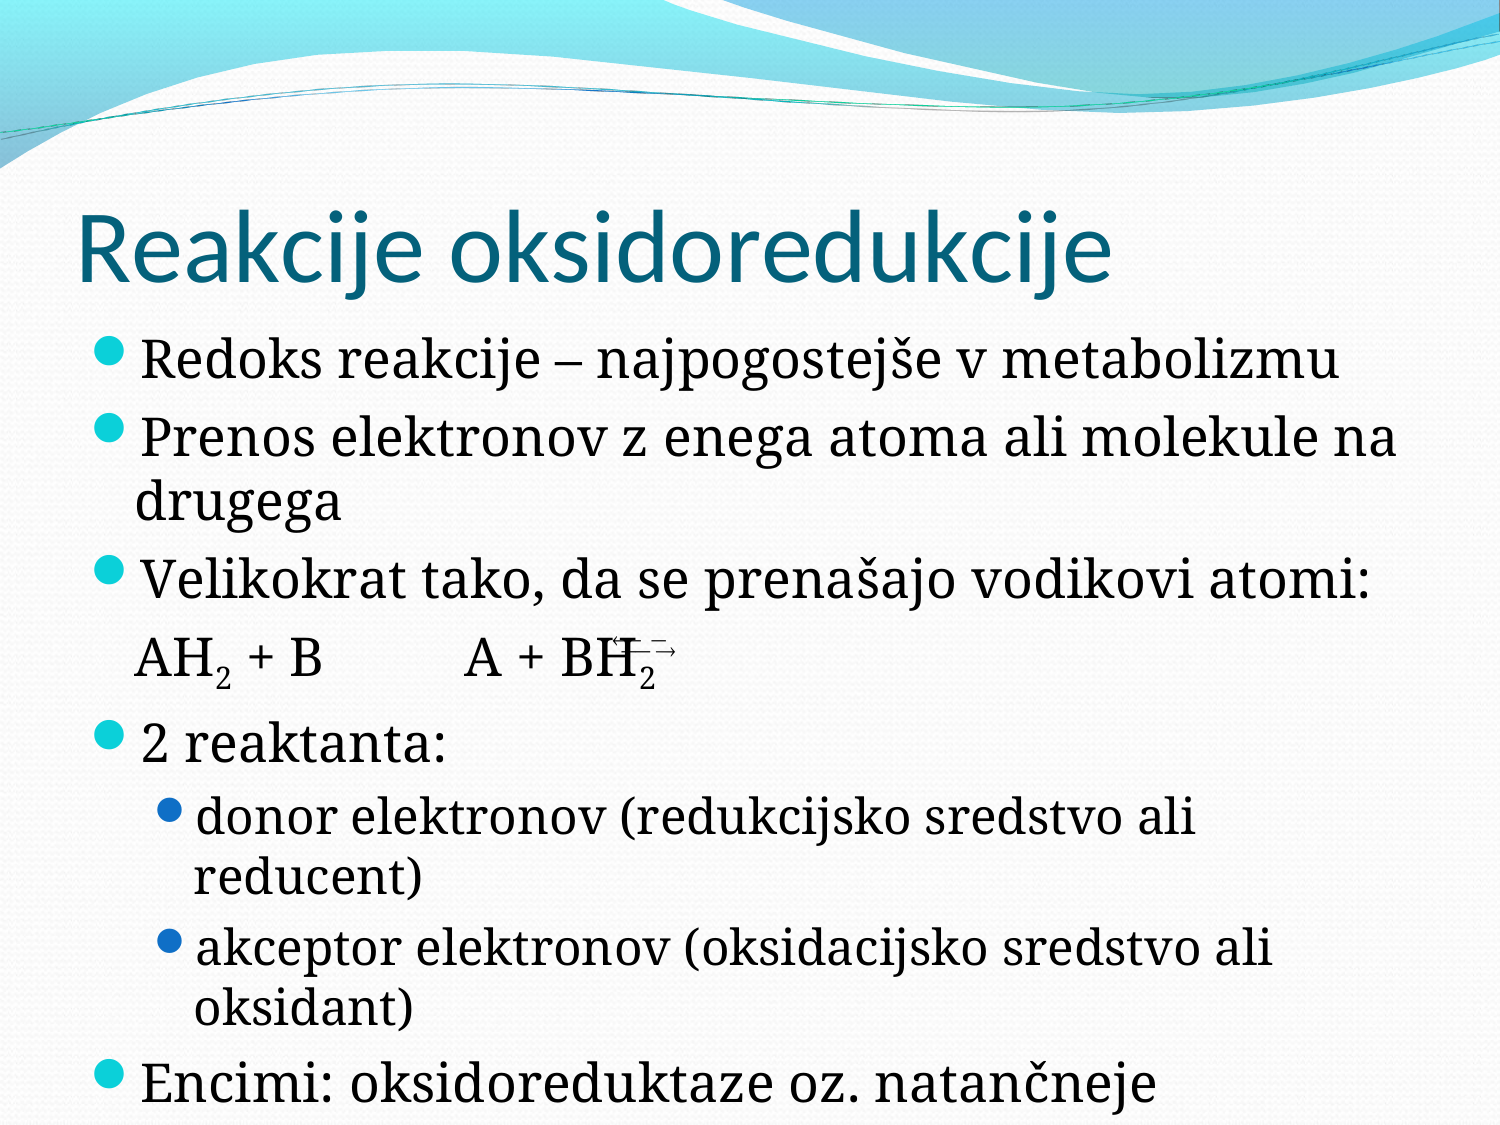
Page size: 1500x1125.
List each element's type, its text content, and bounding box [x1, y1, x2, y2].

chart [609, 621, 685, 667]
list Redoks reakcije – najpogostejše v metabolizmu Prenos elektronov z enega atoma ali molekule na drugega Velikokrat tako, da se prenašajo vodikovi atomi: AH2 + B A + BH2 2 reaktanta: donor elektronov (redukcijsko sredstvo ali reducent) akceptor elektronov (oksidacijsko sredstvo ali oksidant) Encimi: oksidoreduktaze oz. natančneje dehidrogenaze [75, 317, 1426, 1038]
title Reakcije oksidoredukcije [75, 115, 1426, 304]
picture [0, 0, 1500, 1125]
